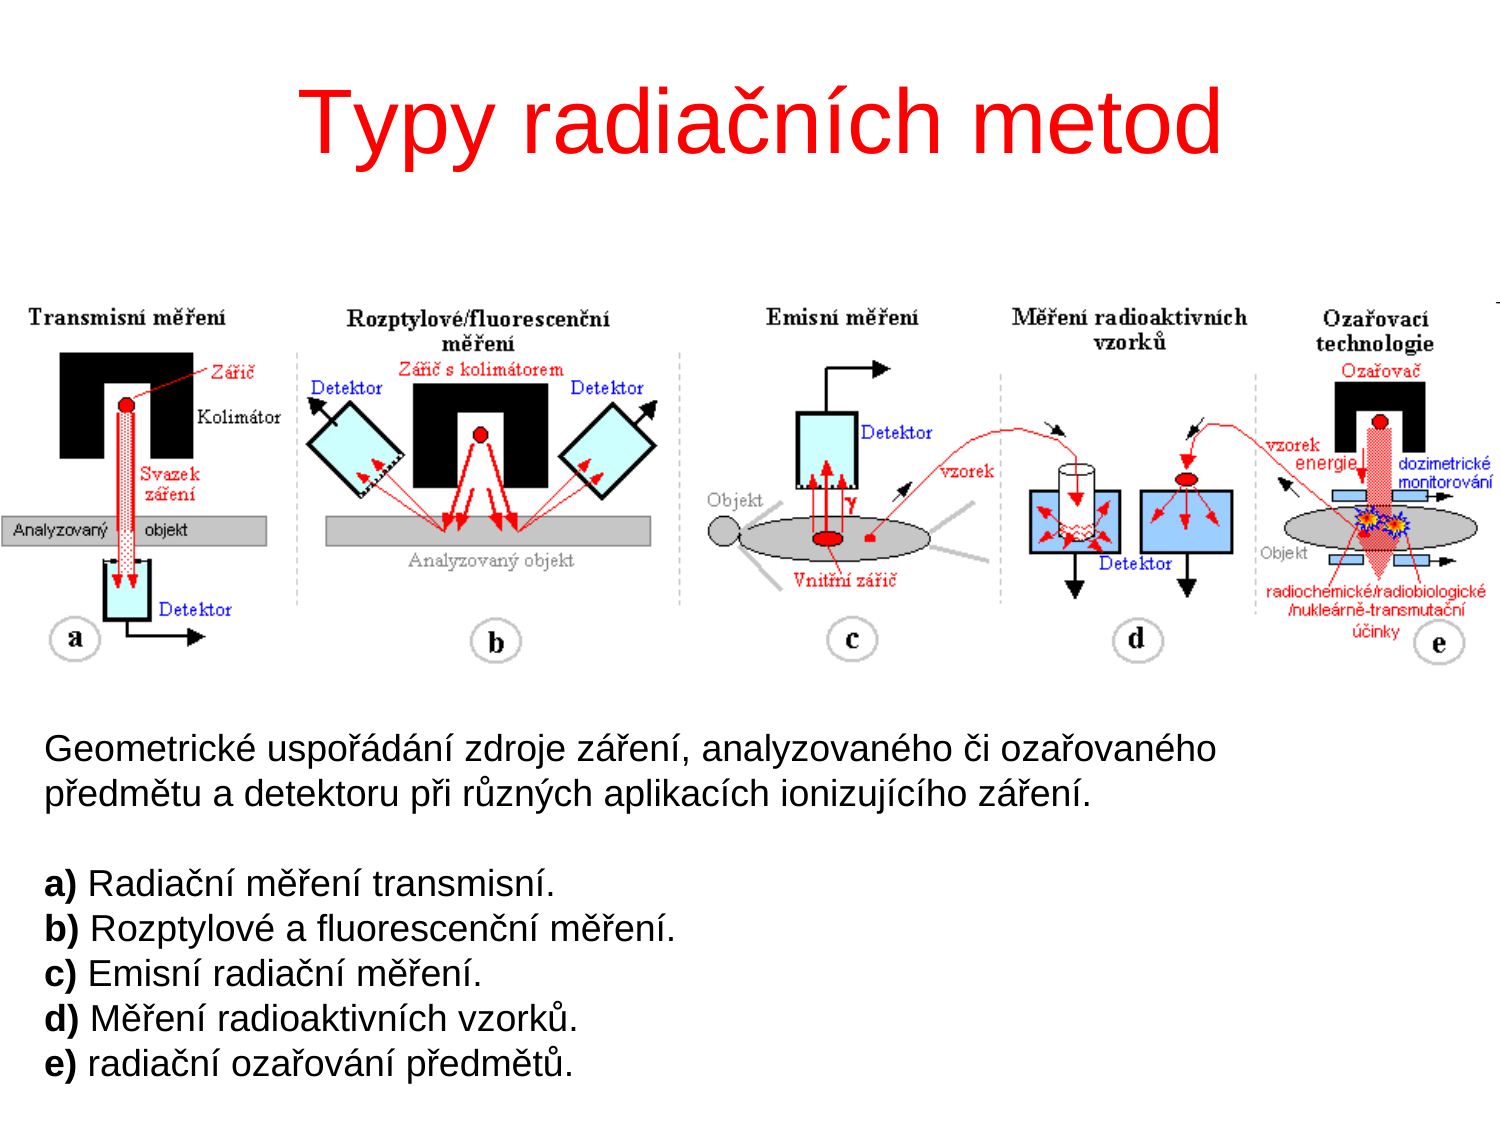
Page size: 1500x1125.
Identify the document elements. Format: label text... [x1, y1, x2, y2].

text_box Geometrické uspořádání zdroje záření, analyzovaného či ozařovaného předmětu a detektoru při různých aplikacích ionizujícího záření. a) Radiační měření transmisní. b) Rozptylové a fluorescenční měření. c) Emisní radiační měření. d) Měření radioaktivních vzorků. e) radiační ozařování předmětů. [29, 716, 1397, 1092]
picture [0, 302, 1500, 670]
text_box Typy radiačních metod [171, 54, 1353, 181]
